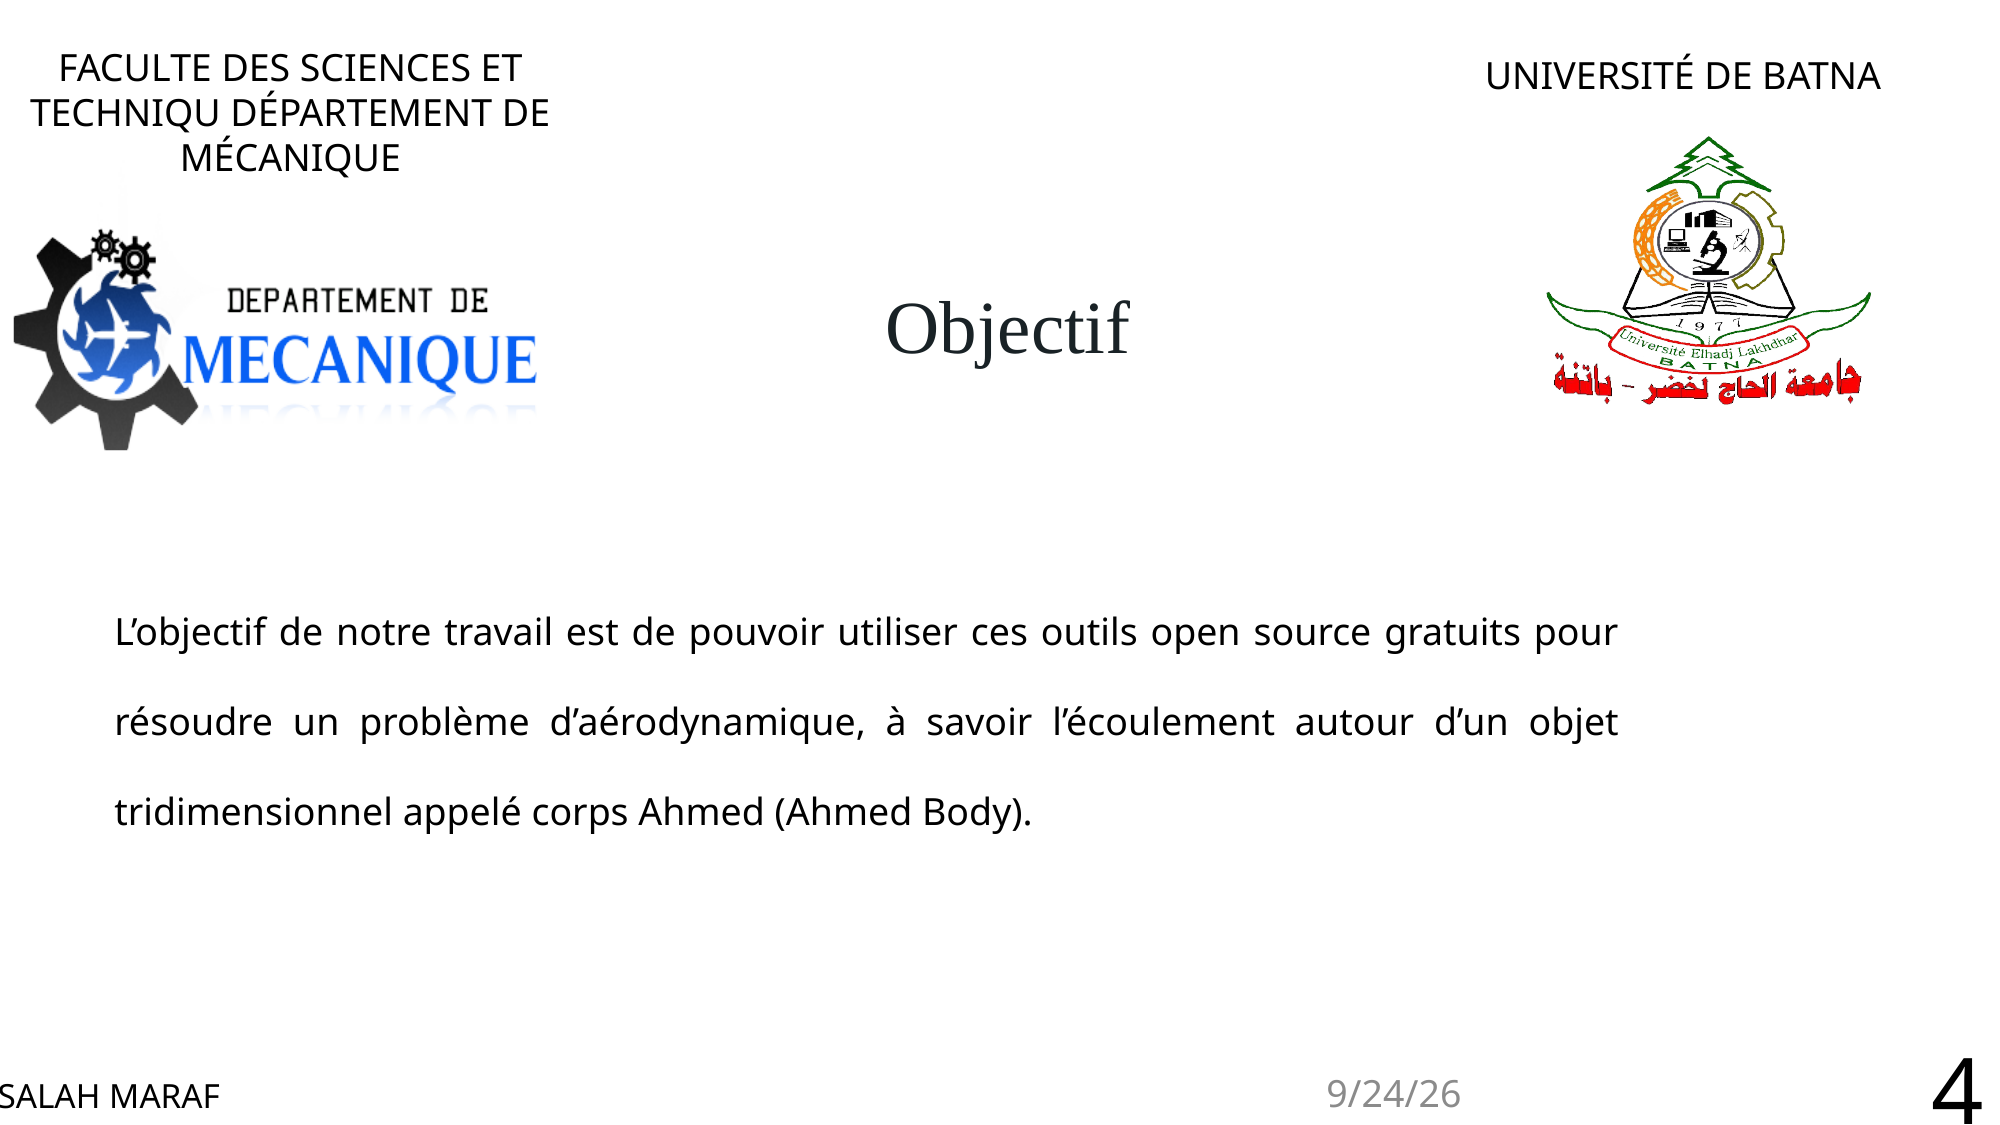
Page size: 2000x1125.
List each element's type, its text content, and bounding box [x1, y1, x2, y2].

text_box Faculte des Sciences et Techniqu Département de MÉCANIQUE [13, 36, 567, 187]
slide_number 6/21/15 [1182, 1065, 1477, 1125]
text_box Objectif [870, 270, 1323, 466]
picture [0, 134, 552, 468]
text_box L’objectif de notre travail est de pouvoir utiliser ces outils open source gratuits pour résoudre un problème d’aérodynamique, à savoir l’écoulement autour d’un objet tridimensionnel appelé corps Ahmed (Ahmed Body). [99, 555, 1636, 796]
footer SALAH MARAF [0, 1065, 1016, 1125]
text_box Université de Batna [1469, 44, 1935, 150]
picture [1541, 150, 1876, 407]
slide_number <number> [1843, 1065, 2000, 1125]
